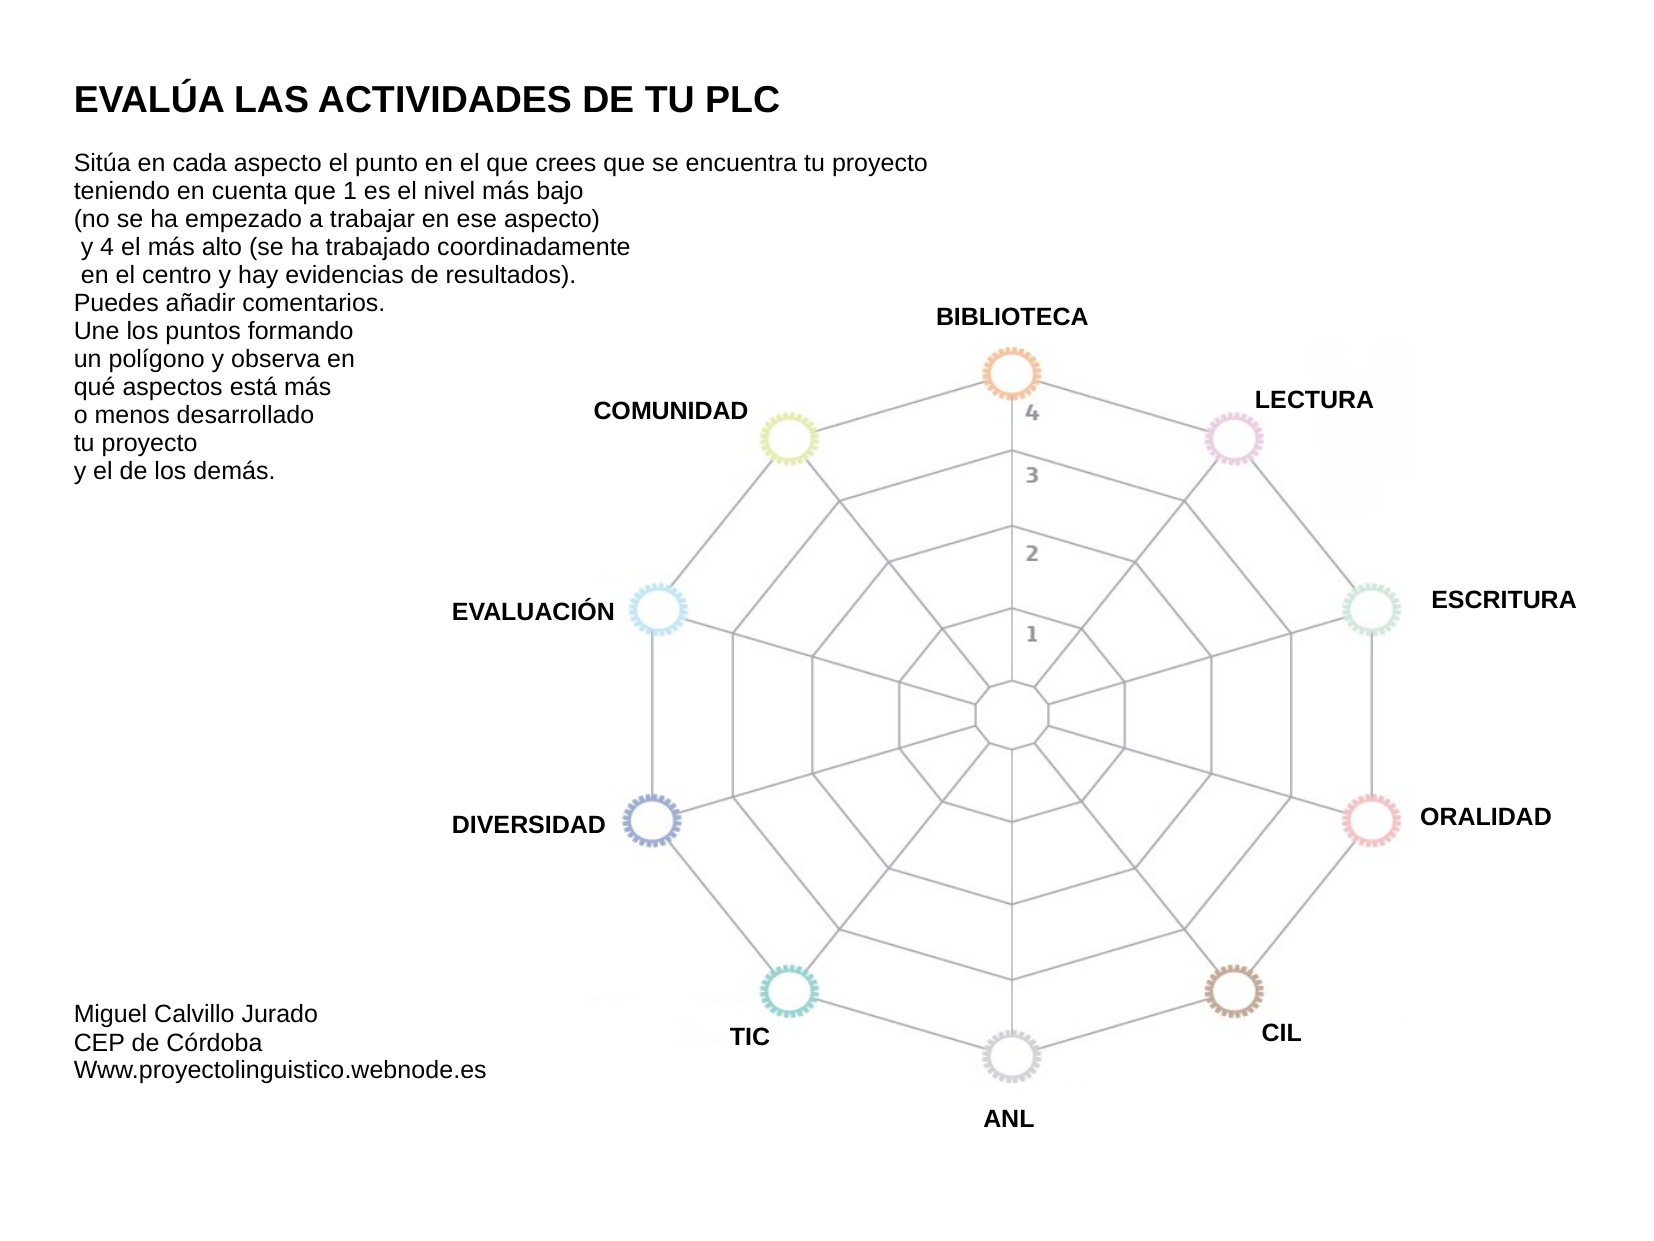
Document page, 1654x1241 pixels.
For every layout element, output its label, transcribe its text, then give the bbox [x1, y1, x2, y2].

text_box CIL [1246, 1011, 1318, 1055]
text_box BIBLIOTECA [981, 295, 1123, 343]
text_box ORALIDAD [1405, 795, 1630, 839]
text_box ANL [968, 1097, 1052, 1146]
text_box Miguel Calvillo Jurado CEP de Córdoba Www.proyectolinguistico.webnode.es [59, 992, 721, 1092]
text_box DIVERSIDAD [437, 803, 626, 851]
text_box EVALÚA LAS ACTIVIDADES DE TU PLC [59, 70, 910, 141]
picture [590, 342, 1417, 1098]
text_box LECTURA [1240, 377, 1406, 426]
text_box Sitúa en cada aspecto el punto en el que crees que se encuentra tu proyecto teniendo en cuenta que 1 es el nivel más bajo (no se ha empezado a trabajar en ese aspecto) y 4 el más alto (se ha trabajado coordinadamente en el centro y hay evidencias de resultados). Puedes añadir comentarios. Une los puntos formando un polígono y observa en qué aspectos está más o menos desarrollado tu proyecto y el de los demás. [59, 141, 981, 493]
text_box TIC [721, 1015, 787, 1060]
text_box ESCRITURA [1416, 578, 1594, 626]
text_box EVALUACIÓN [437, 590, 638, 650]
